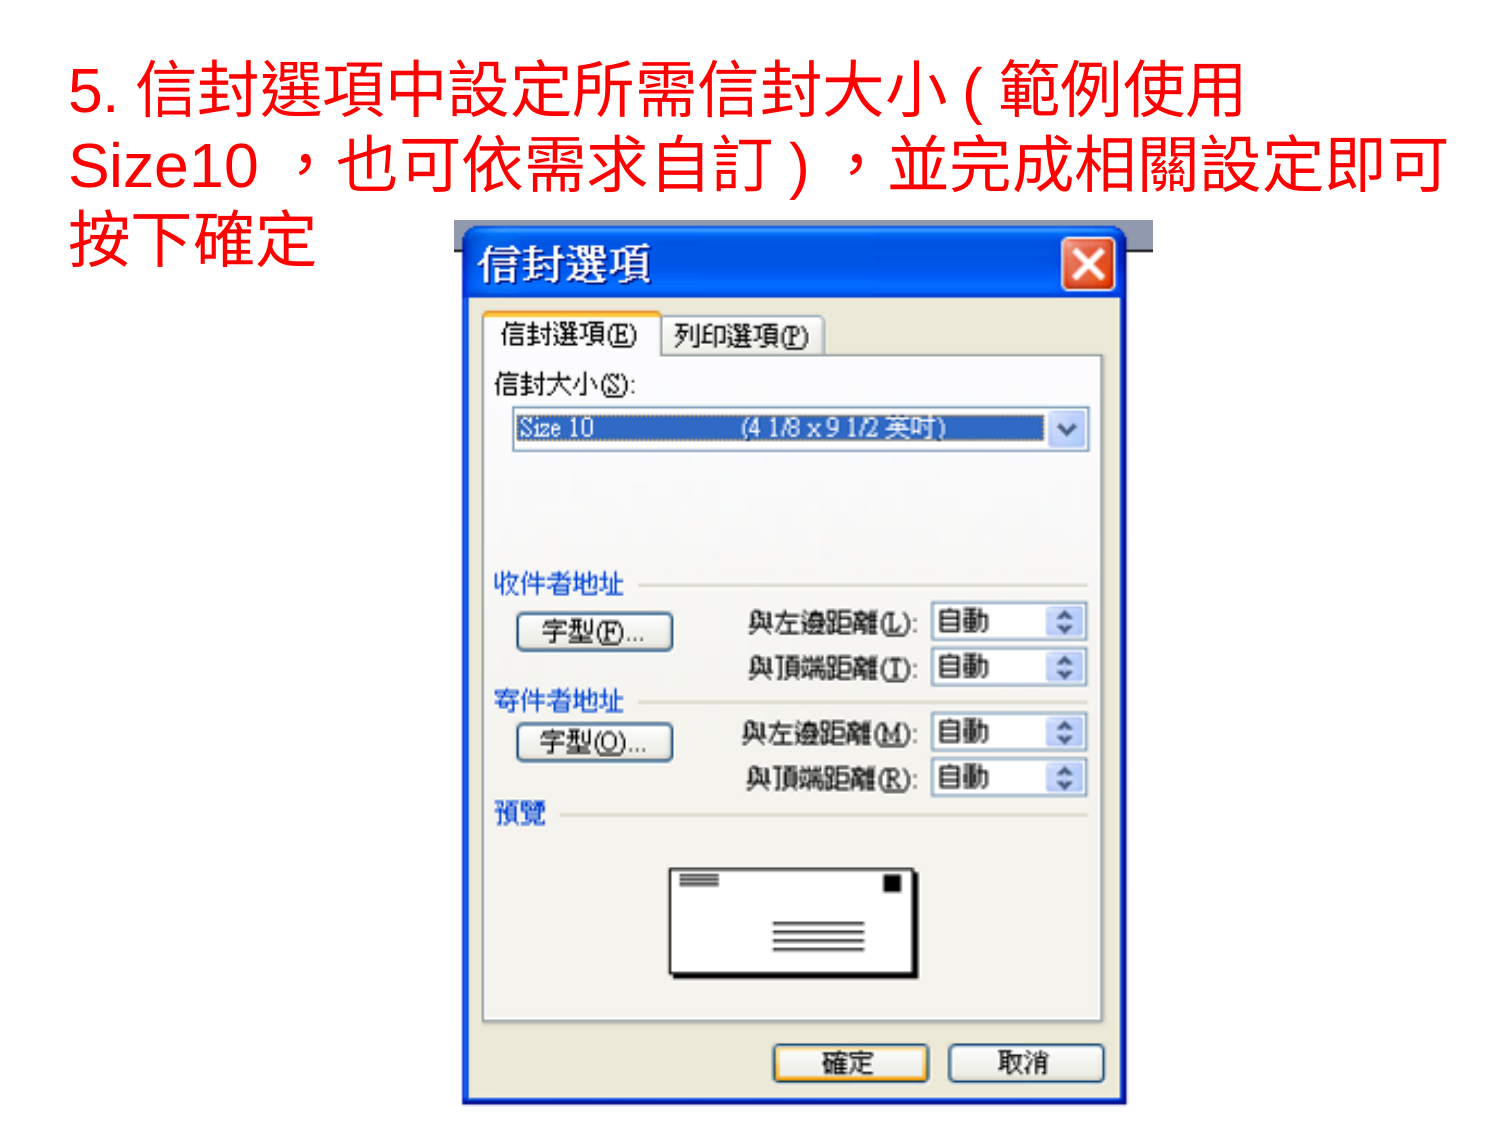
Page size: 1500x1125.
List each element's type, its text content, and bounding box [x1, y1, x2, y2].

text_box 5.信封選項中設定所需信封大小(範例使用Size10，也可依需求自訂)，並完成相關設定即可按下確定 [53, 42, 1500, 208]
picture [454, 220, 1153, 1118]
